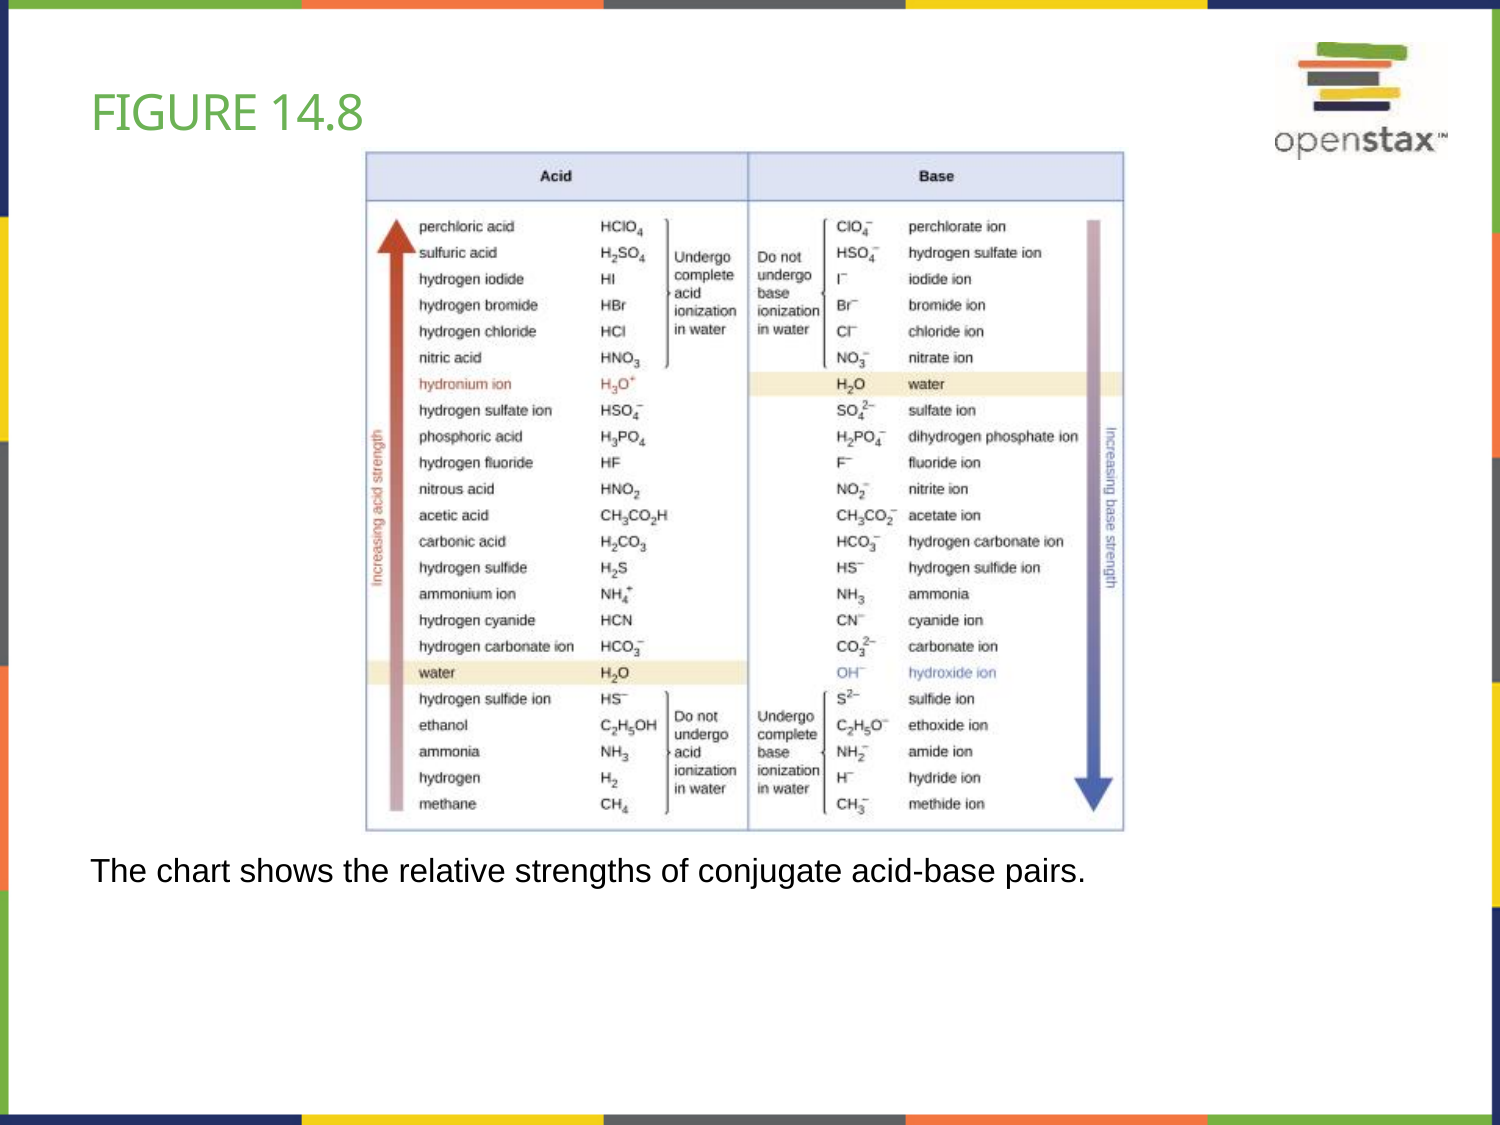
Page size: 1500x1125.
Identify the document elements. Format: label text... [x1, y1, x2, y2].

picture [0, 0, 1500, 1125]
title Figure 14.8 [75, 39, 1398, 148]
list The chart shows the relative strengths of conjugate acid-base pairs. [75, 842, 1398, 1034]
